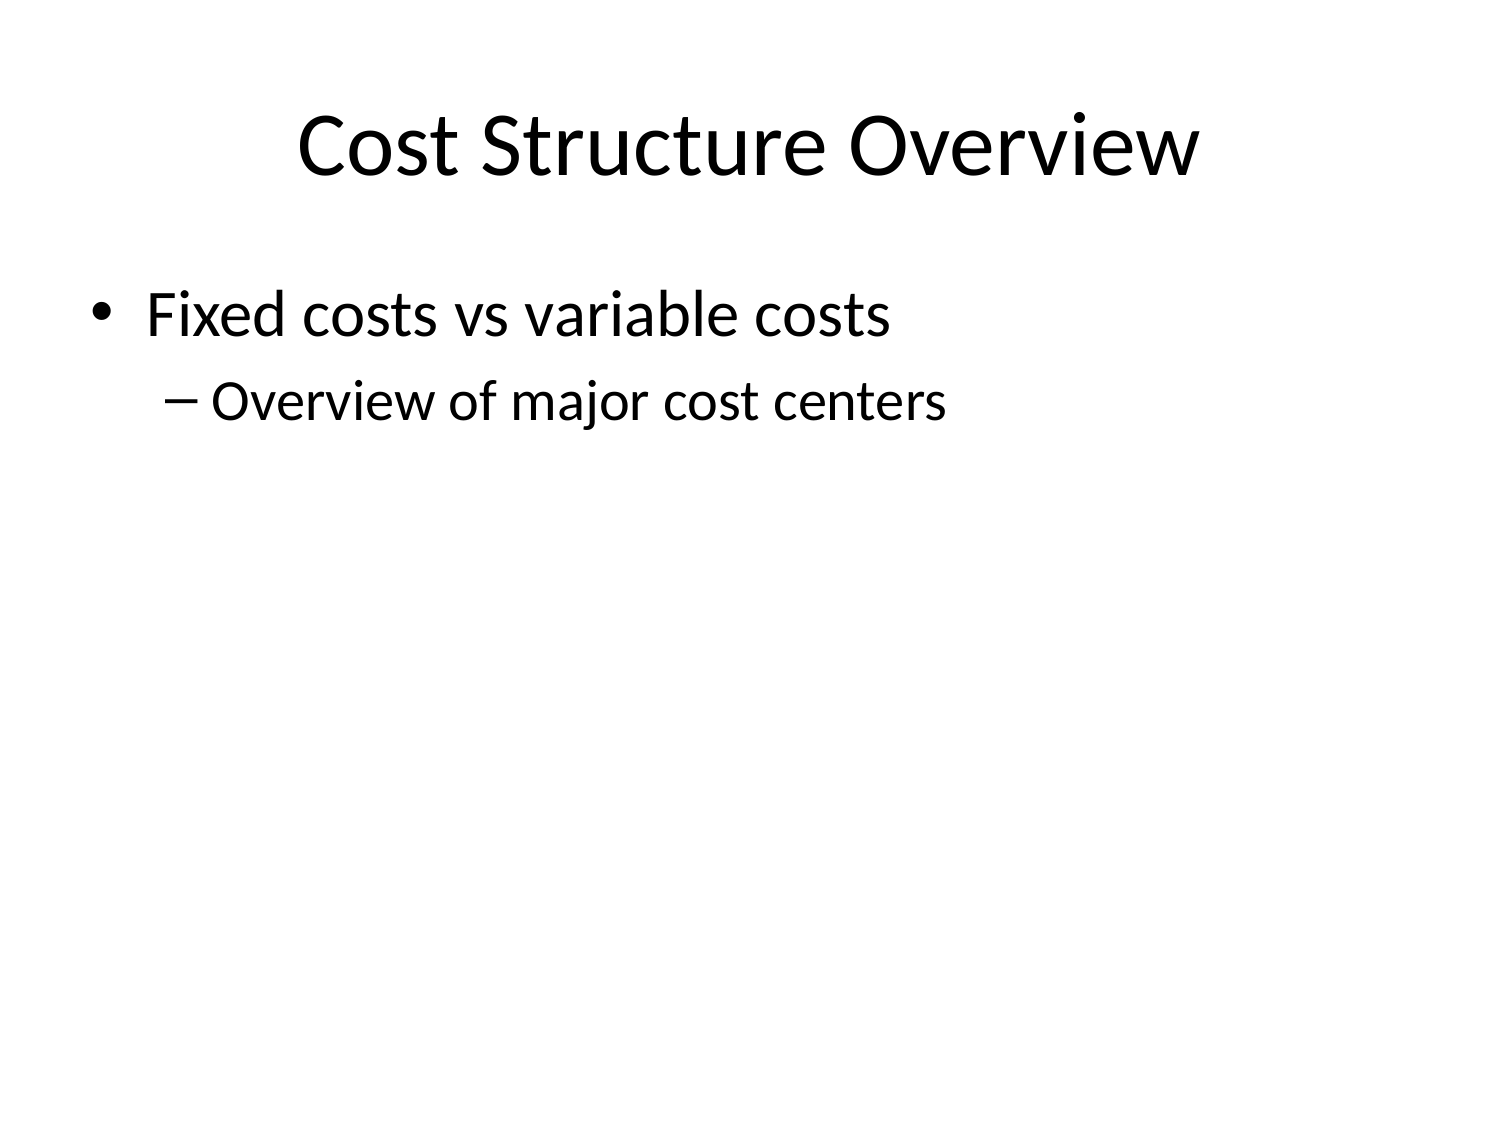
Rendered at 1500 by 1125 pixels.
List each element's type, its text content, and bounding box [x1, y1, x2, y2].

list Fixed costs vs variable costs Overview of major cost centers [75, 262, 1425, 1005]
title Cost Structure Overview [75, 45, 1425, 233]
